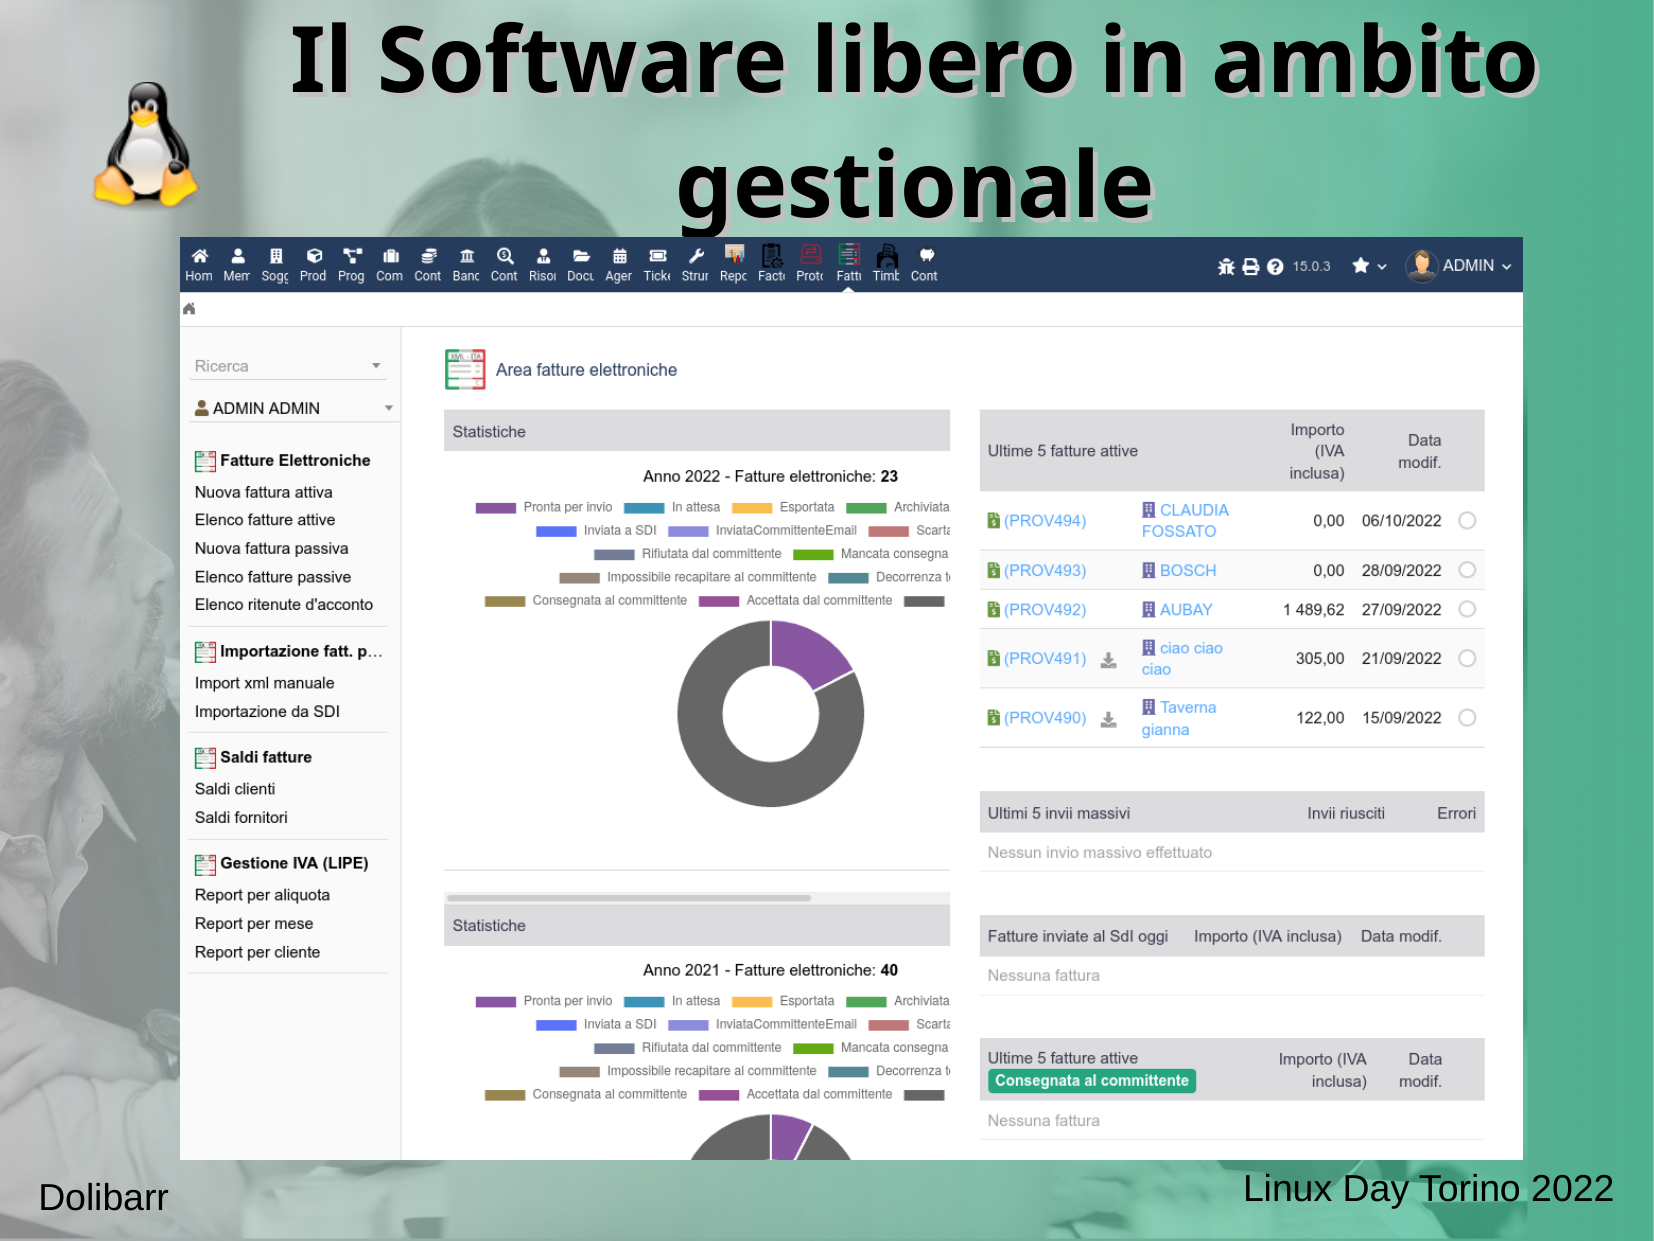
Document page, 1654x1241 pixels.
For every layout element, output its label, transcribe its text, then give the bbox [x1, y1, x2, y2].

table_cell [130, 510, 180, 574]
table_cell [130, 638, 180, 702]
table_cell [130, 766, 180, 830]
table_cell [130, 702, 180, 766]
title Il Software libero in ambito gestionale [259, 17, 1571, 222]
table_cell [130, 574, 180, 638]
table_header [130, 410, 180, 510]
text_box Dolibarr [23, 1169, 185, 1227]
picture [0, 0, 1654, 1241]
text_box Linux Day Torino 2022 [1228, 1159, 1630, 1217]
